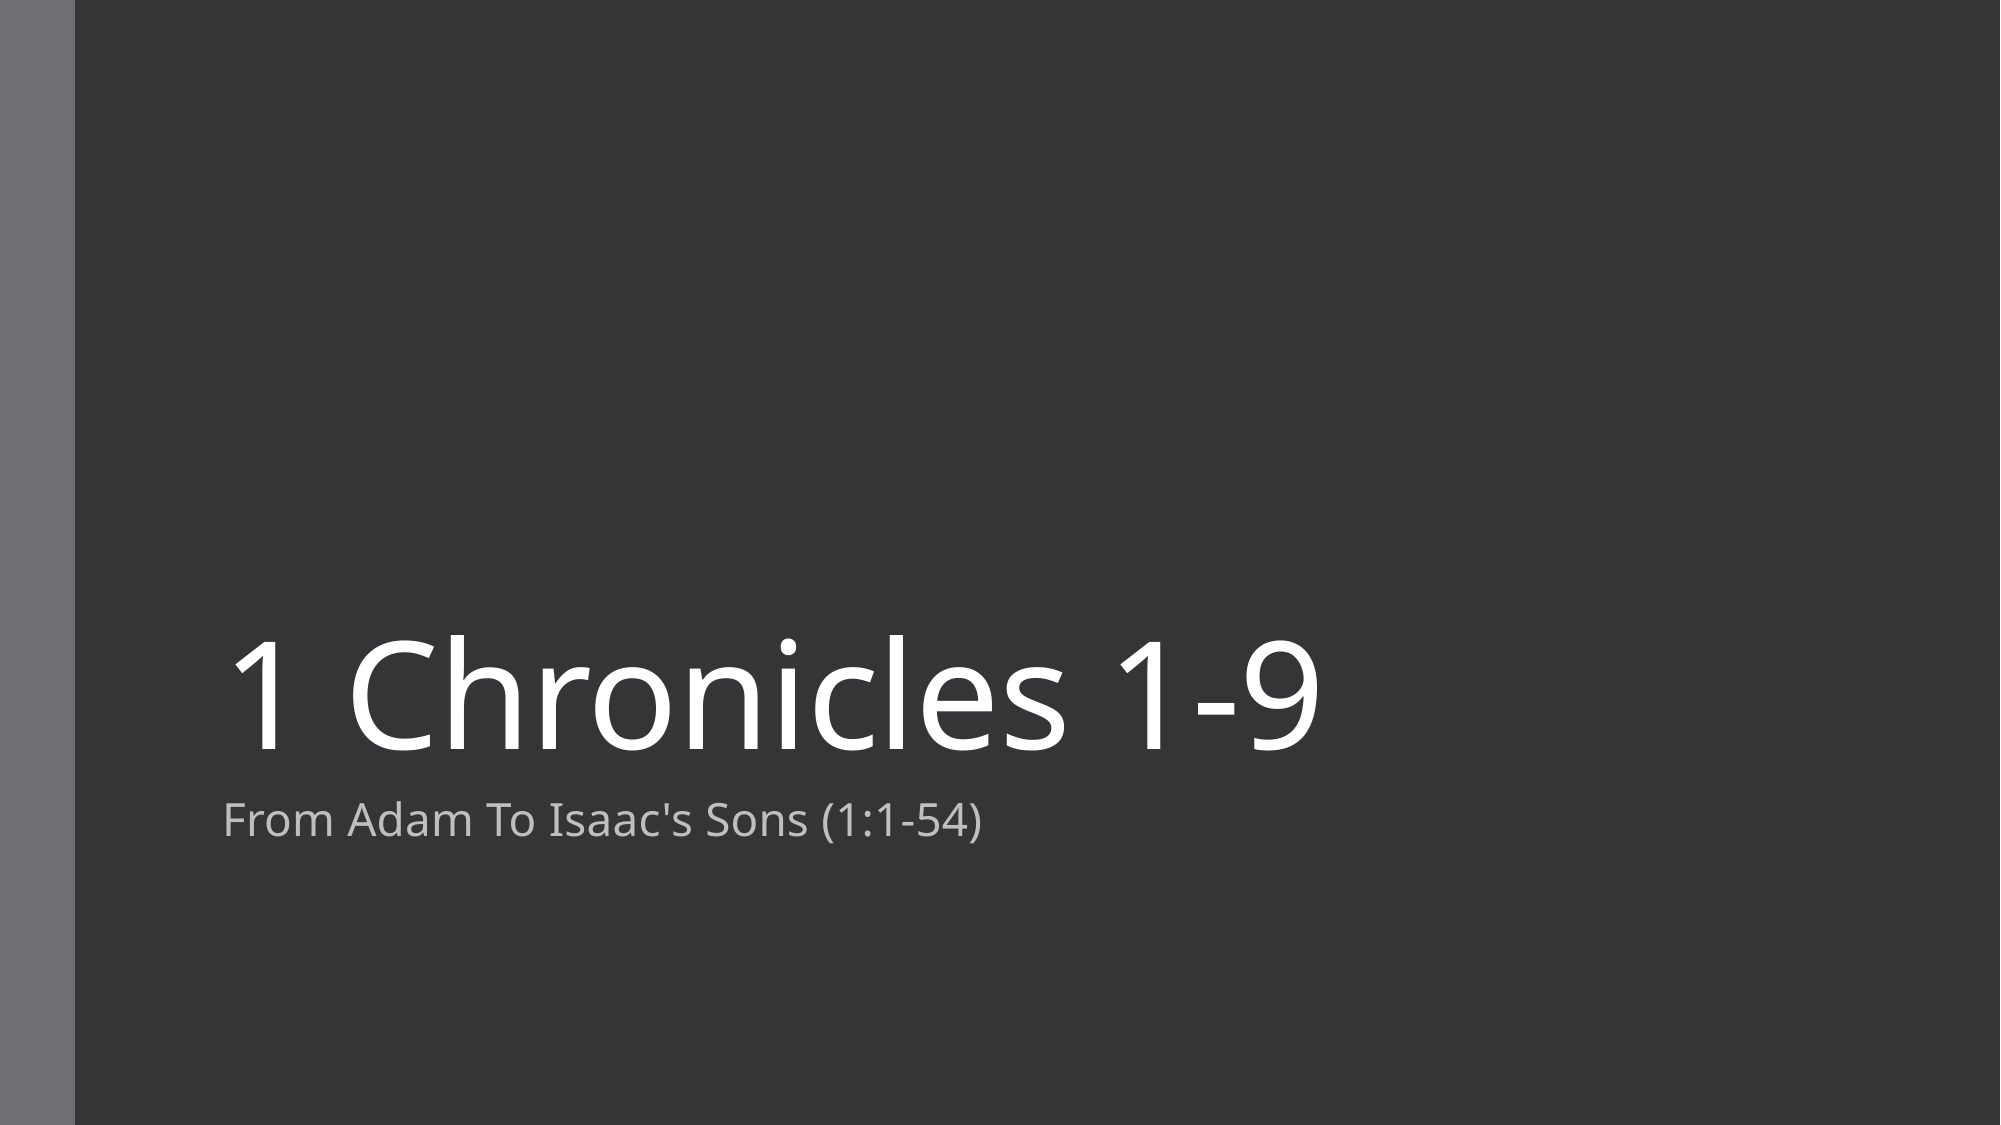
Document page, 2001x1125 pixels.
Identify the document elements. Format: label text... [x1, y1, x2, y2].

subtitle From Adam To Isaac's Sons (1:1-54) [206, 787, 1752, 1066]
title 1 Chronicles 1-9 [206, 124, 1752, 787]
